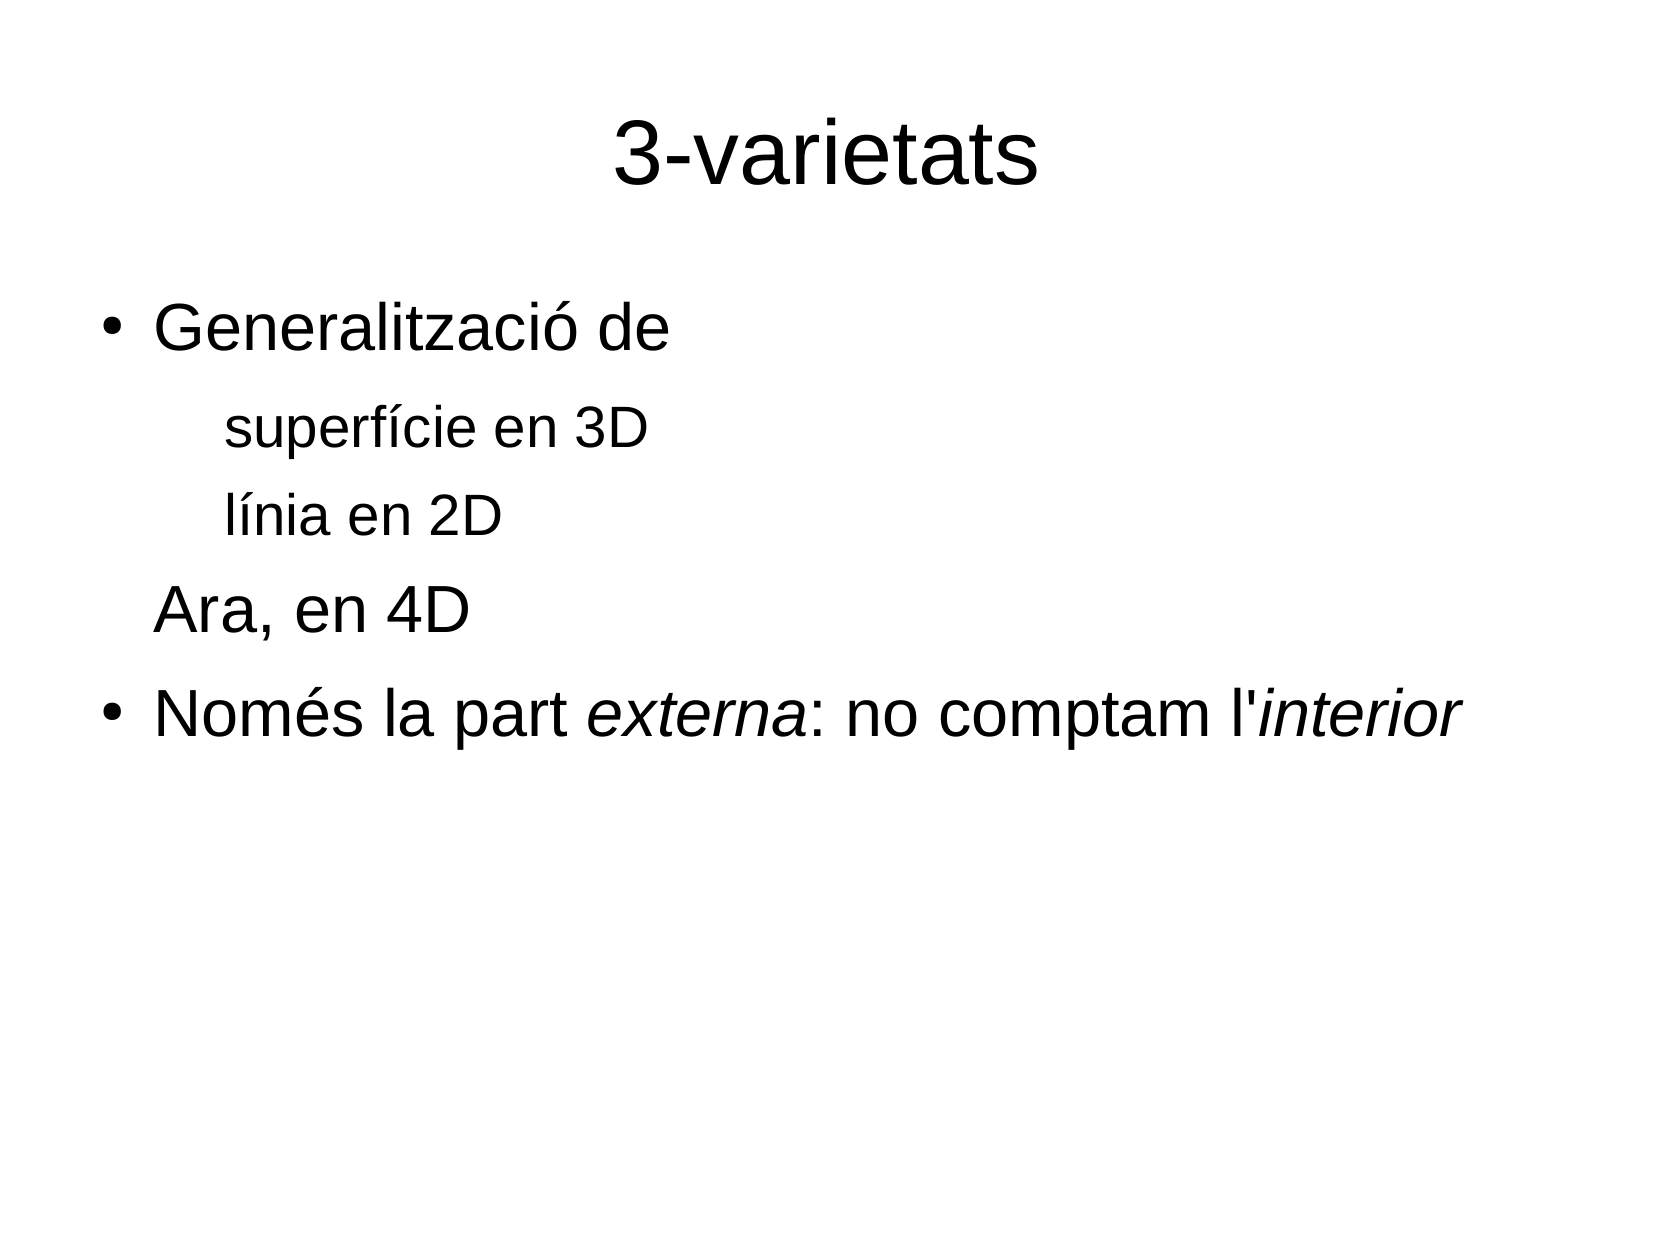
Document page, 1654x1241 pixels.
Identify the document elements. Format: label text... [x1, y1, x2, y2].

title 3-varietats [82, 49, 1571, 257]
list Generalització de superfície en 3D línia en 2D Ara, en 4D Només la part externa: no comptam l'interior [82, 290, 1571, 1109]
